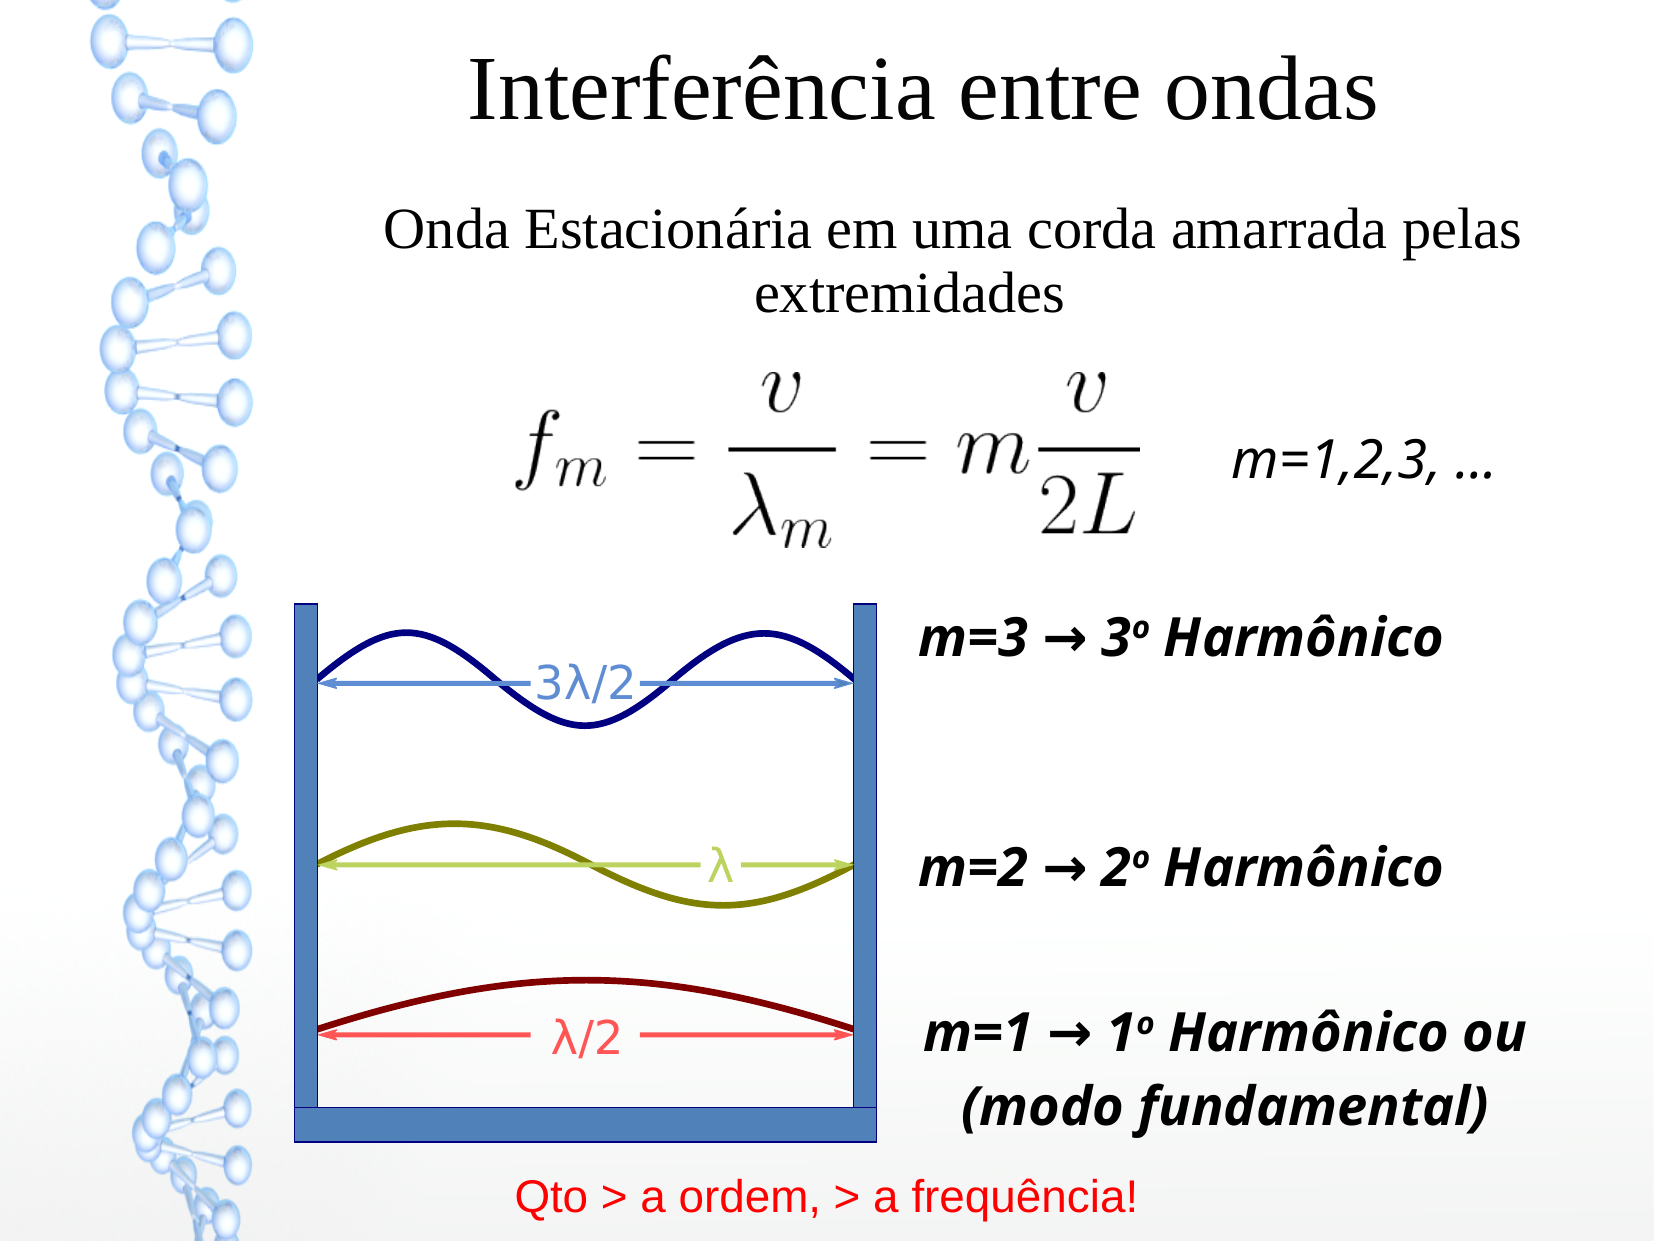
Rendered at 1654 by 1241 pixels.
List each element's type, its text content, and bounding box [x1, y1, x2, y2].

text_box m=2 → 2o Harmônico [903, 820, 1654, 903]
title Interferência entre ondas [265, 37, 1583, 140]
text_box m=3 → 3o Harmônico [903, 590, 1654, 672]
text_box m=1 → 1o Harmônico ou (modo fundamental) [850, 986, 1601, 1134]
picture [514, 372, 1140, 548]
picture [0, 0, 1654, 1241]
text_box m=1,2,3, ... [1216, 413, 1619, 495]
text_box Qto > a ordem, > a frequência! [499, 1163, 1154, 1230]
text_box Onda Estacionária em uma corda amarrada pelas extremidades [200, 188, 1619, 756]
